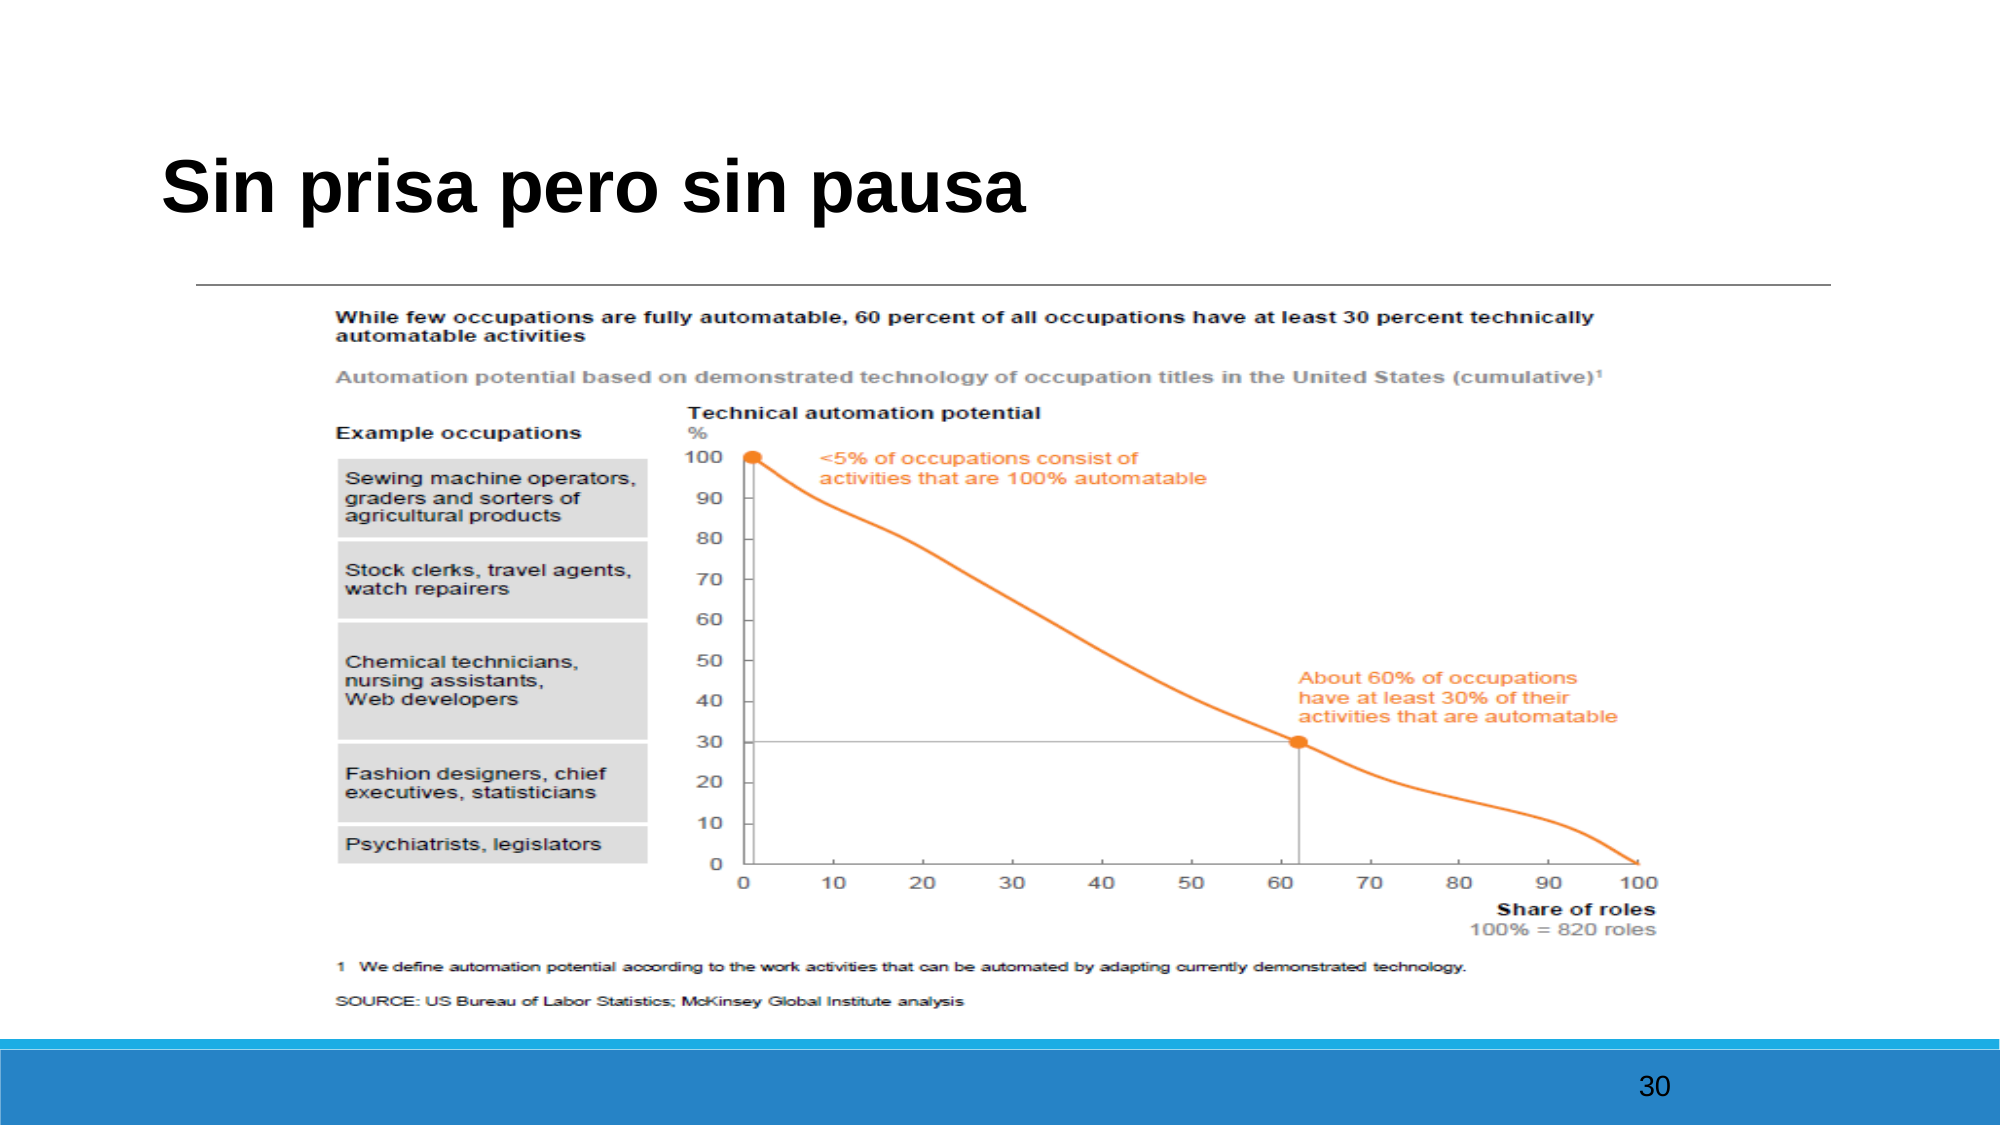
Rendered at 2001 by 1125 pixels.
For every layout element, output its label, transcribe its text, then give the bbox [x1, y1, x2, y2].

title Sin prisa pero sin pausa [146, 130, 1947, 318]
slide_number <número> [1624, 1059, 1840, 1120]
picture [282, 302, 1723, 1013]
